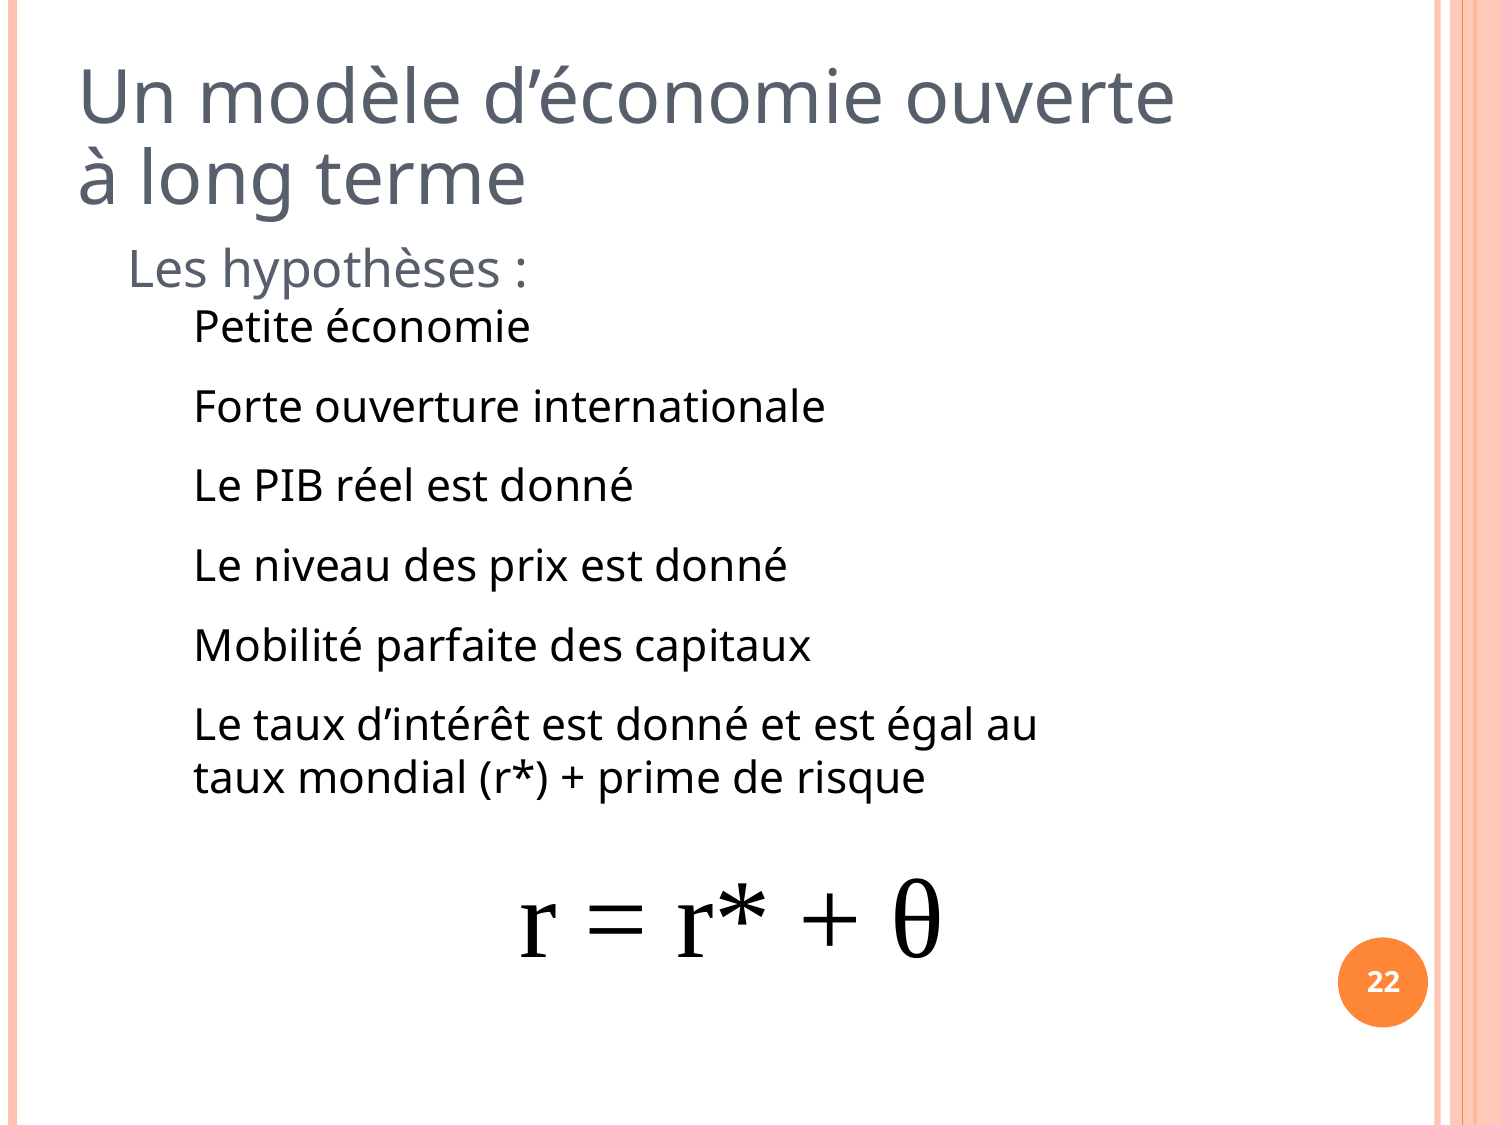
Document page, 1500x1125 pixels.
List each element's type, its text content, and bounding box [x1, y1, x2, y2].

list Les hypothèses : Petite économie Forte ouverture internationale Le PIB réel est donné Le niveau des prix est donné Mobilité parfaite des capitaux Le taux d’intérêt est donné et est égal au taux mondial (r*) + prime de risque [112, 228, 1077, 812]
text_box r = r* + θ [504, 837, 960, 988]
title Un modèle d’économie ouverte à long terme [62, 37, 1450, 229]
slide_number <numéro> [1333, 940, 1434, 1027]
